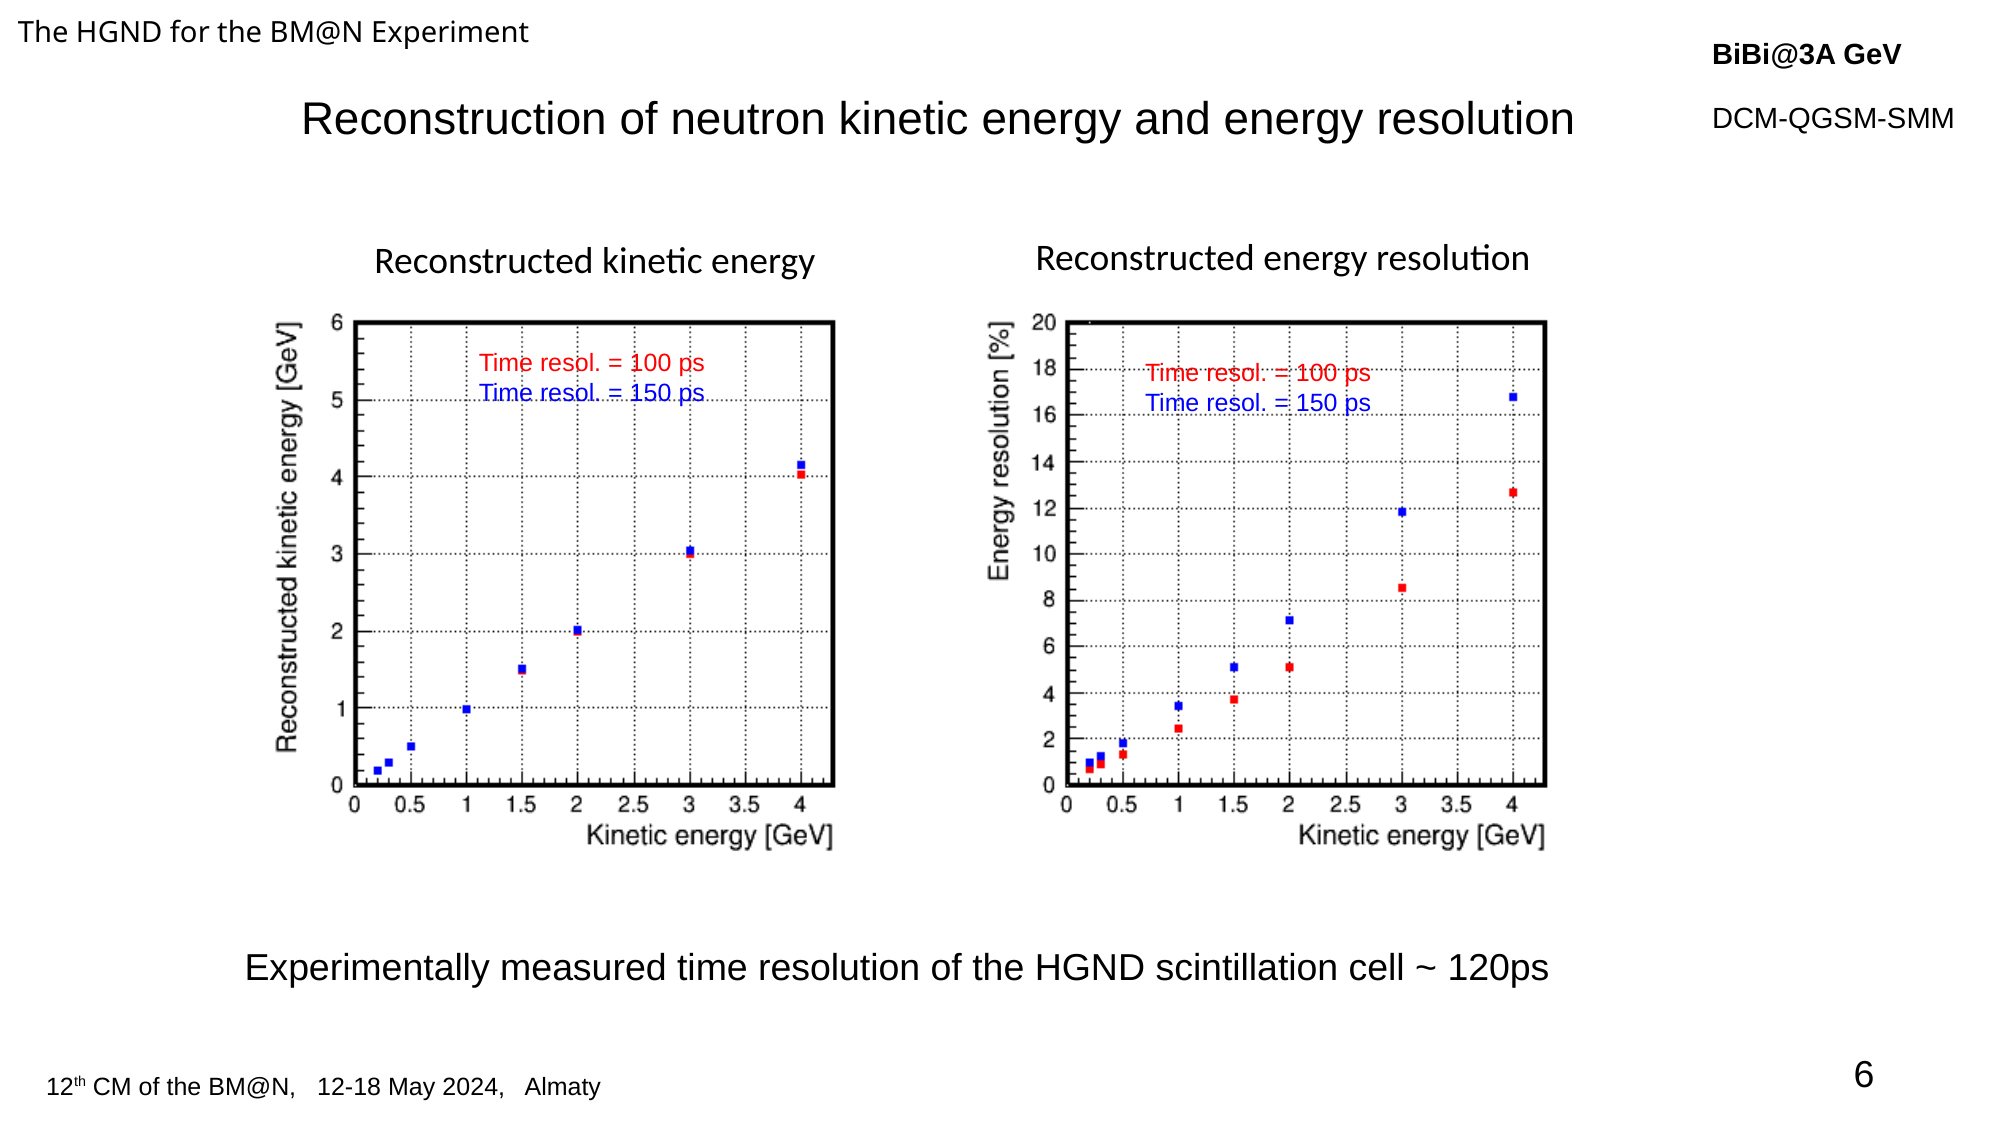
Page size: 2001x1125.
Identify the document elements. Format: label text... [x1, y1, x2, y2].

text_box 12th CM of the BM@N, 12-18 May 2024, Almaty [31, 1065, 629, 1111]
text_box Reconstructed energy resolution [1020, 225, 1546, 286]
text_box <номер> [1847, 1046, 2001, 1116]
text_box The HGND for the BM@N Experiment [3, 4, 560, 60]
text_box Reconstructed kinetic energy [359, 228, 831, 289]
picture [206, 259, 1630, 864]
text_box Time resol. = 100 ps Time resol. = 150 ps [464, 339, 721, 415]
text_box Experimentally measured time resolution of the HGND scintillation cell ~ 120ps [229, 939, 1651, 1005]
text_box Time resol. = 100 ps Time resol. = 150 ps [1130, 349, 1387, 424]
text_box BiBi@3A GeV DCM-QGSM-SMM [1697, 34, 1981, 162]
text_box Reconstruction of neutron kinetic energy and energy resolution [286, 81, 1600, 163]
